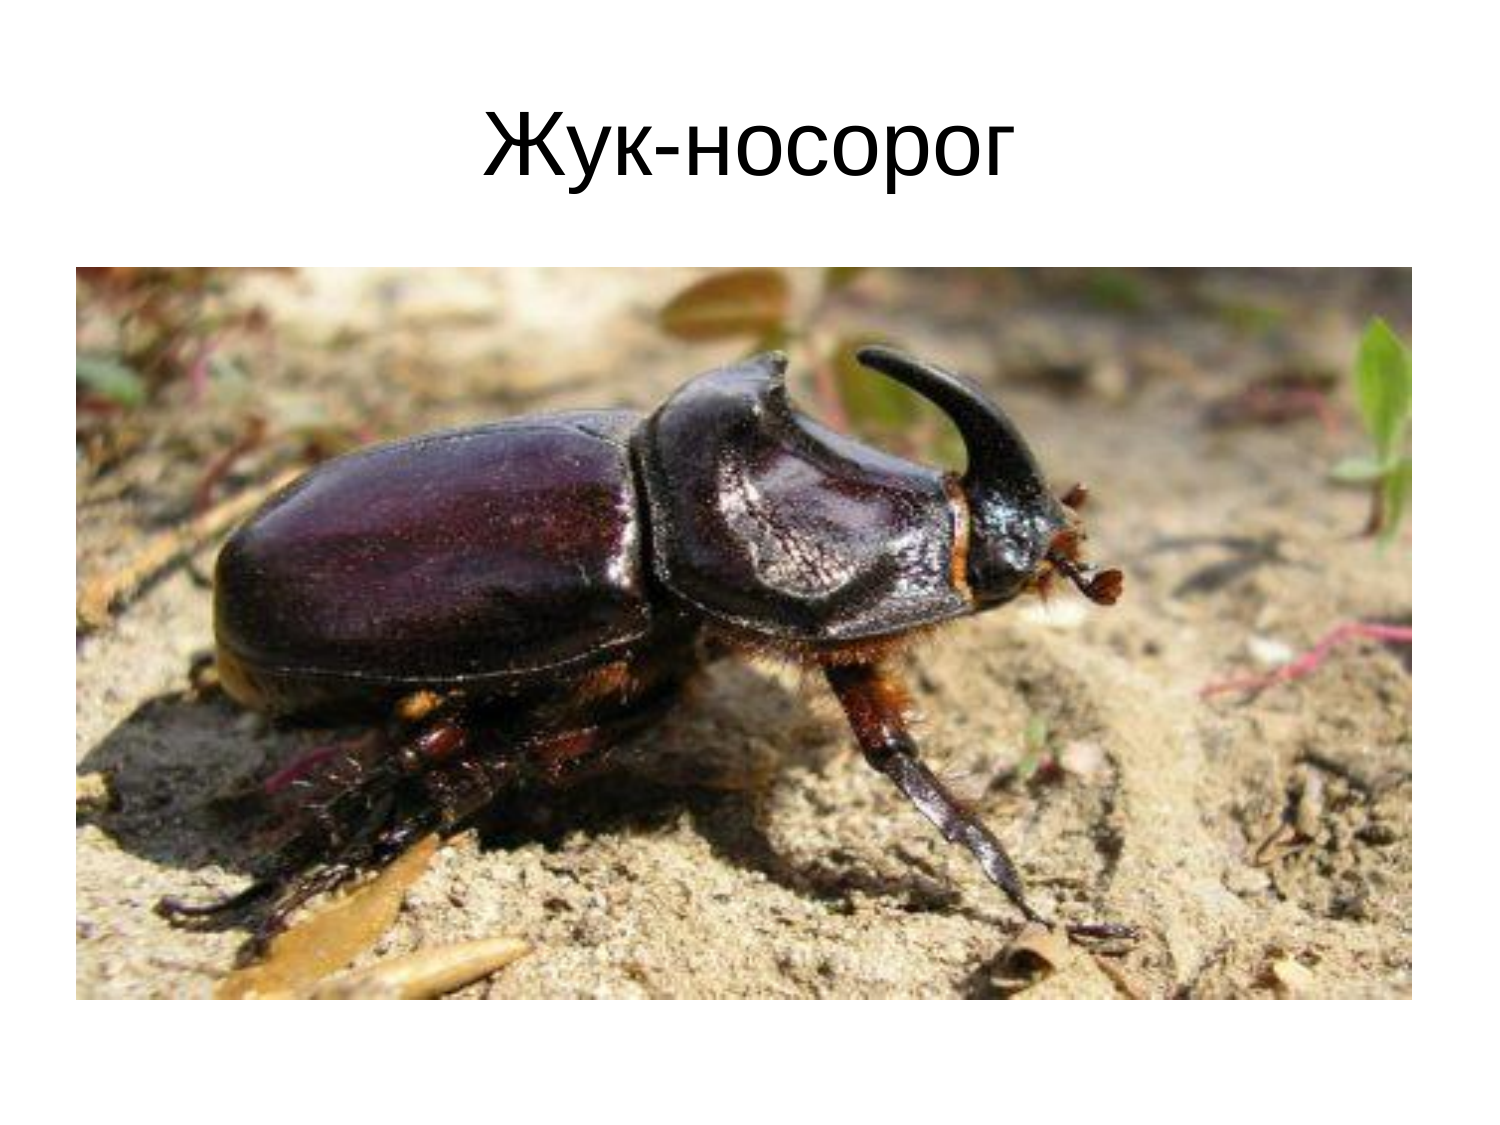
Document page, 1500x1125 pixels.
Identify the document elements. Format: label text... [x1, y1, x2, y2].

picture [76, 267, 1412, 1000]
title Жук-носорог [75, 45, 1426, 233]
